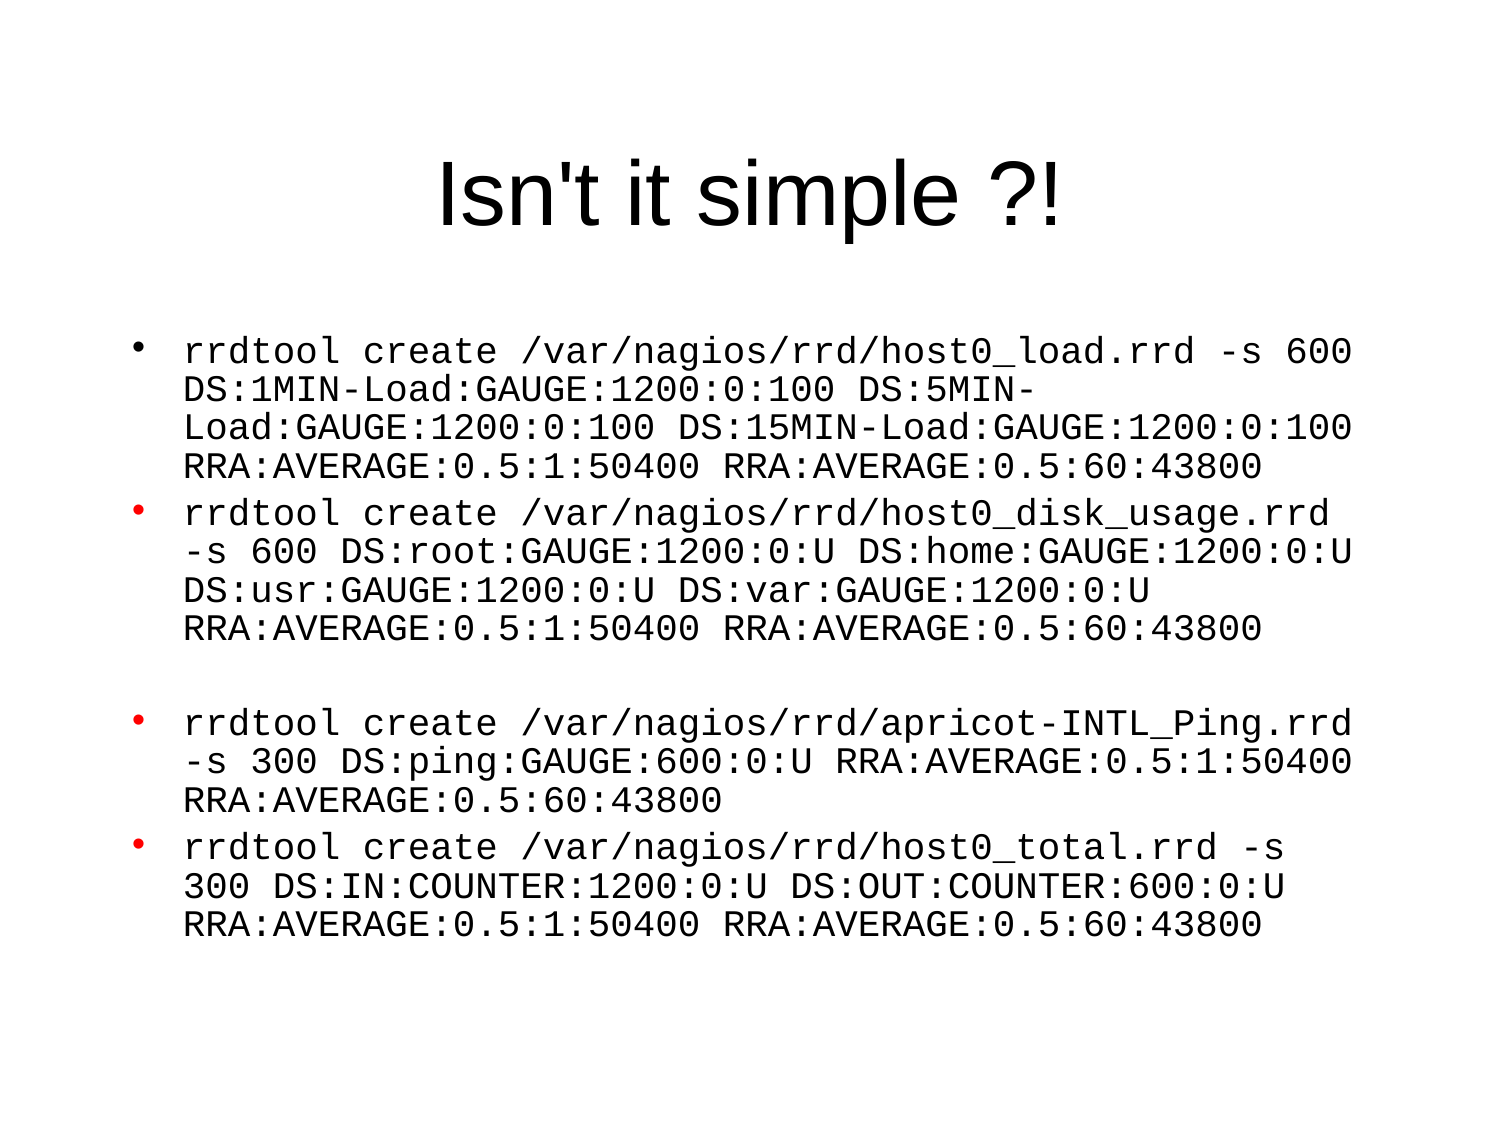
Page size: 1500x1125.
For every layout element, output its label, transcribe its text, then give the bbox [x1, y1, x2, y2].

title Isn't it simple ?! [112, 99, 1388, 288]
list rrdtool create /var/nagios/rrd/host0_load.rrd -s 600 DS:1MIN-Load:GAUGE:1200:0:100 DS:5MIN-Load:GAUGE:1200:0:100 DS:15MIN-Load:GAUGE:1200:0:100 RRA:AVERAGE:0.5:1:50400 RRA:AVERAGE:0.5:60:43800 rrdtool create /var/nagios/rrd/host0_disk_usage.rrd -s 600 DS:root:GAUGE:1200:0:U DS:home:GAUGE:1200:0:U DS:usr:GAUGE:1200:0:U DS:var:GAUGE:1200:0:U RRA:AVERAGE:0.5:1:50400 RRA:AVERAGE:0.5:60:43800 rrdtool create /var/nagios/rrd/apricot-INTL_Ping.rrd -s 300 DS:ping:GAUGE:600:0:U RRA:AVERAGE:0.5:1:50400 RRA:AVERAGE:0.5:60:43800 rrdtool create /var/nagios/rrd/host0_total.rrd -s 300 DS:IN:COUNTER:1200:0:U DS:OUT:COUNTER:600:0:U RRA:AVERAGE:0.5:1:50400 RRA:AVERAGE:0.5:60:43800 [112, 324, 1388, 1001]
